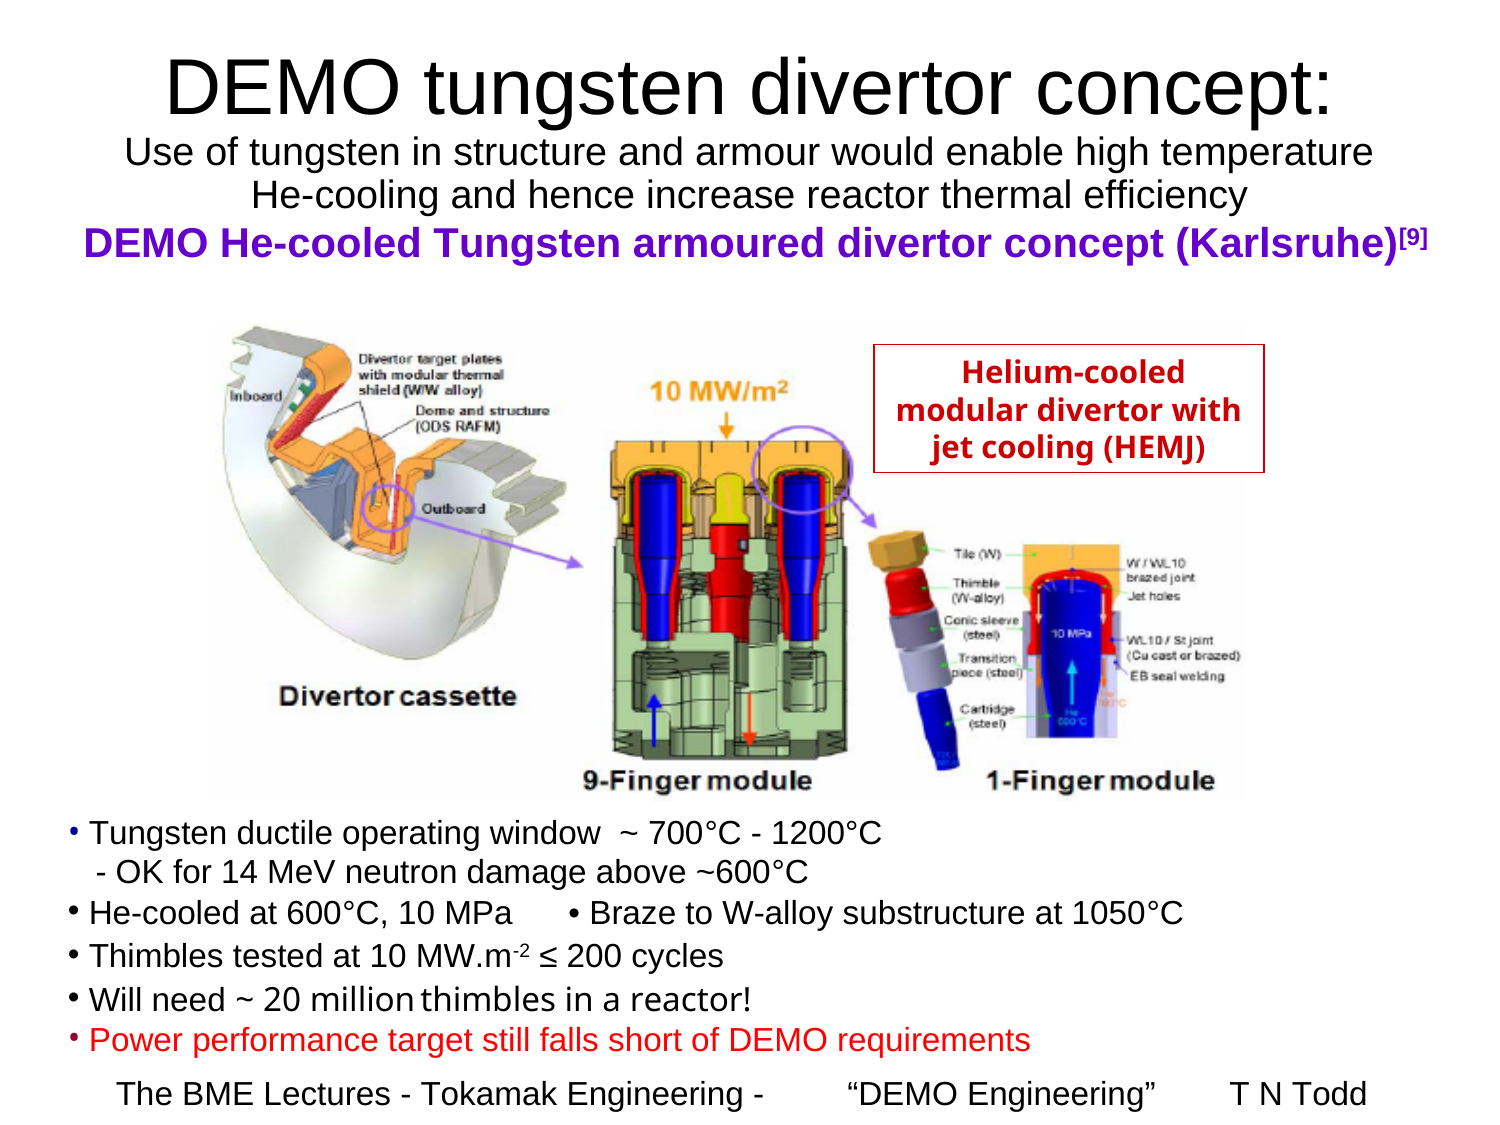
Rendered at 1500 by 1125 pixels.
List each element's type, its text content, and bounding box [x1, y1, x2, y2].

picture [206, 317, 1247, 803]
text_box Tungsten ductile operating window ~ 700°C - 1200°C - OK for 14 MeV neutron damage above ~600°C He-cooled at 600°C, 10 MPa • Braze to W-alloy substructure at 1050°C Thimbles tested at 10 MW.m-2 ≤ 200 cycles Will need ~ 20 million thimbles in a reactor! Power performance target still falls short of DEMO requirements [53, 803, 1430, 1065]
text_box DEMO tungsten divertor concept: Use of tungsten in structure and armour would enable high temperature He-cooling and hence increase reactor thermal efficiency [75, 45, 1426, 208]
text_box -Helium-cooled modular divertor with jet cooling (HEMJ) [873, 344, 1264, 473]
text_box DEMO He-cooled Tungsten armoured divertor concept (Karlsruhe)[9] [53, 208, 1447, 274]
